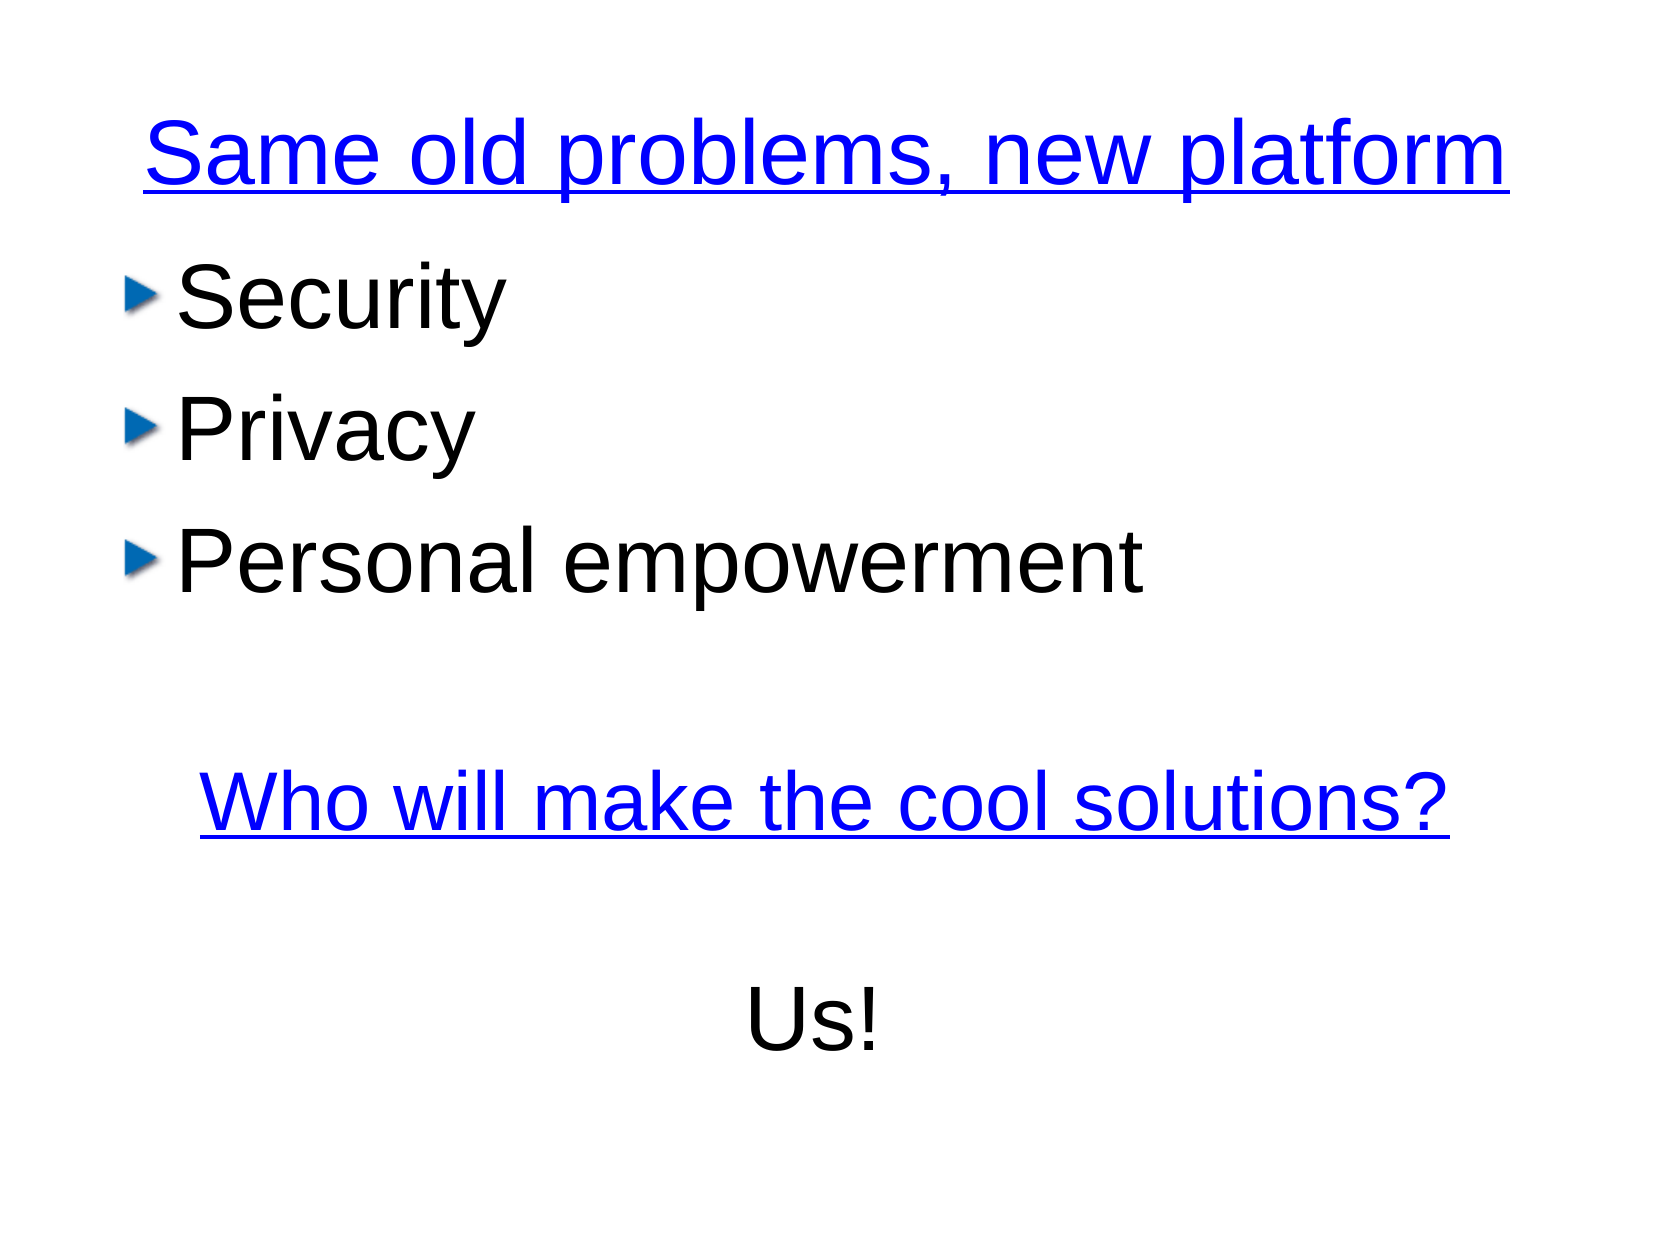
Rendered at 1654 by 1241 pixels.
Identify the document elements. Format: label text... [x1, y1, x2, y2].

text_box Who will make the cool solutions? [195, 750, 1455, 853]
title Same old problems, new platform [82, 49, 1571, 257]
title Us! [60, 915, 1549, 1123]
list Security Privacy Personal empowerment [105, 245, 1601, 616]
